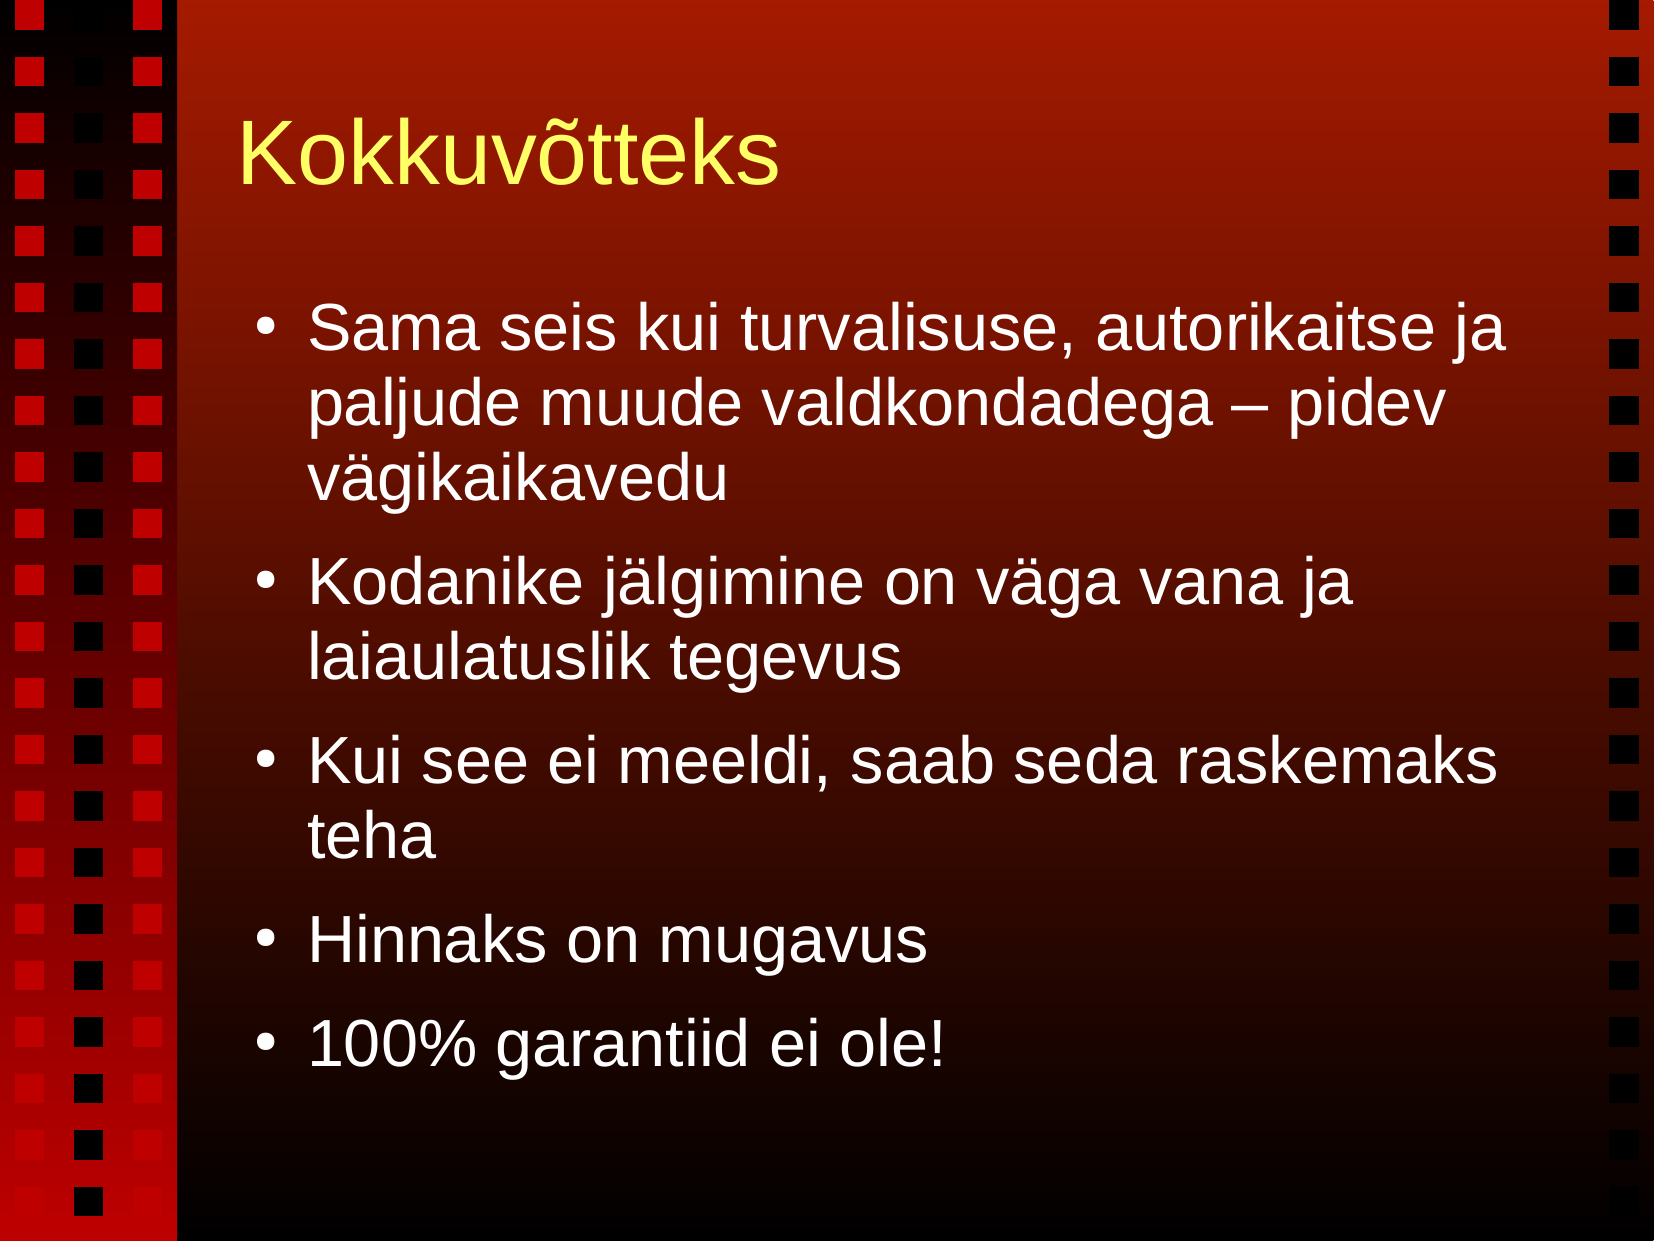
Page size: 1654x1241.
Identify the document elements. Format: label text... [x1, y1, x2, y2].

title Kokkuvõtteks [236, 49, 1571, 257]
list Sama seis kui turvalisuse, autorikaitse ja paljude muude valdkondadega – pidev vägikaikavedu Kodanike jälgimine on väga vana ja laiaulatuslik tegevus Kui see ei meeldi, saab seda raskemaks teha Hinnaks on mugavus 100% garantiid ei ole! [236, 290, 1571, 1109]
